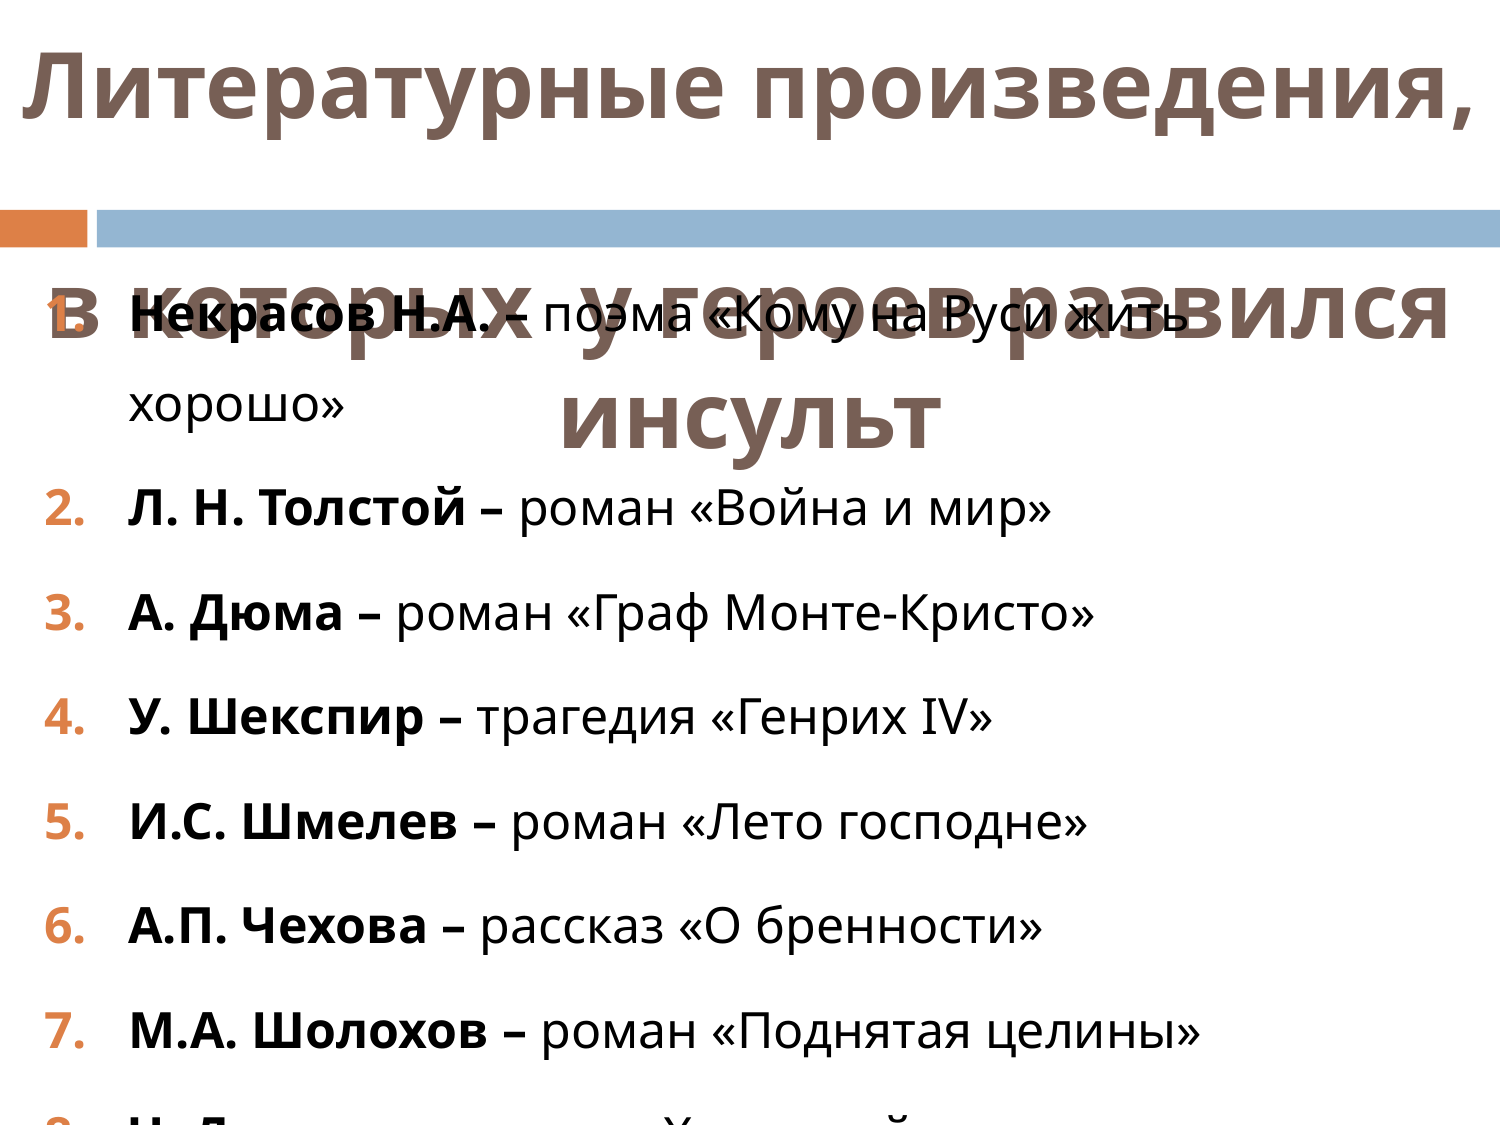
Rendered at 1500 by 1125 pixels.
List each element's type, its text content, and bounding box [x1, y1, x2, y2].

list Некрасов Н.А. – поэма «Кому на Руси жить хорошо» Л. Н. Толстой – роман «Война и мир» А. Дюма – роман «Граф Монте-Кристо» У. Шекспир – трагедия «Генрих IV» И.С. Шмелев – роман «Лето господне» А.П. Чехова – рассказ «О бренности» М.А. Шолохов – роман «Поднятая целины» Ч. Диккенс – роман «Холодный дом» [29, 243, 1367, 1083]
title Литературные произведения, в которых у героев развился инсульт [0, 19, 1500, 182]
